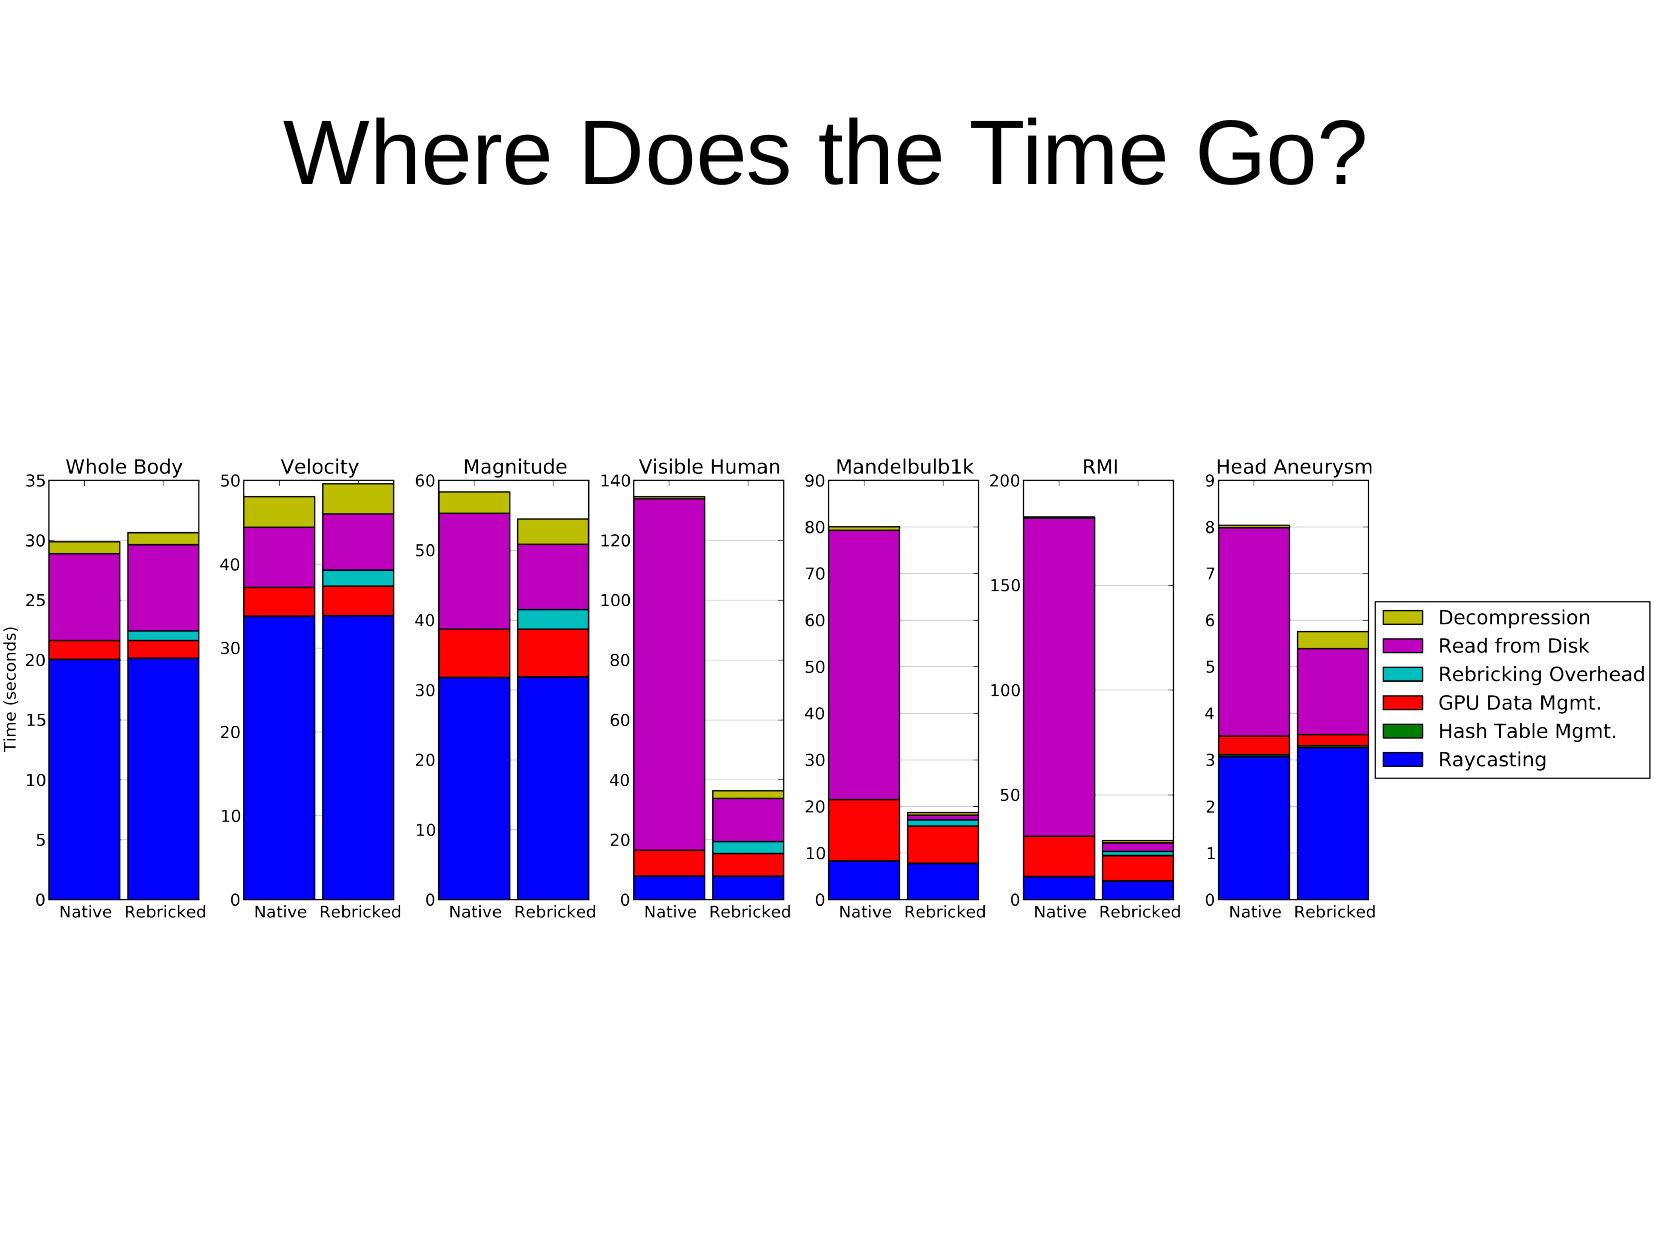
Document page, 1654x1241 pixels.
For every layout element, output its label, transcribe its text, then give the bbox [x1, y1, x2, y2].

title Where Does the Time Go? [82, 49, 1571, 257]
picture [3, 458, 1651, 918]
